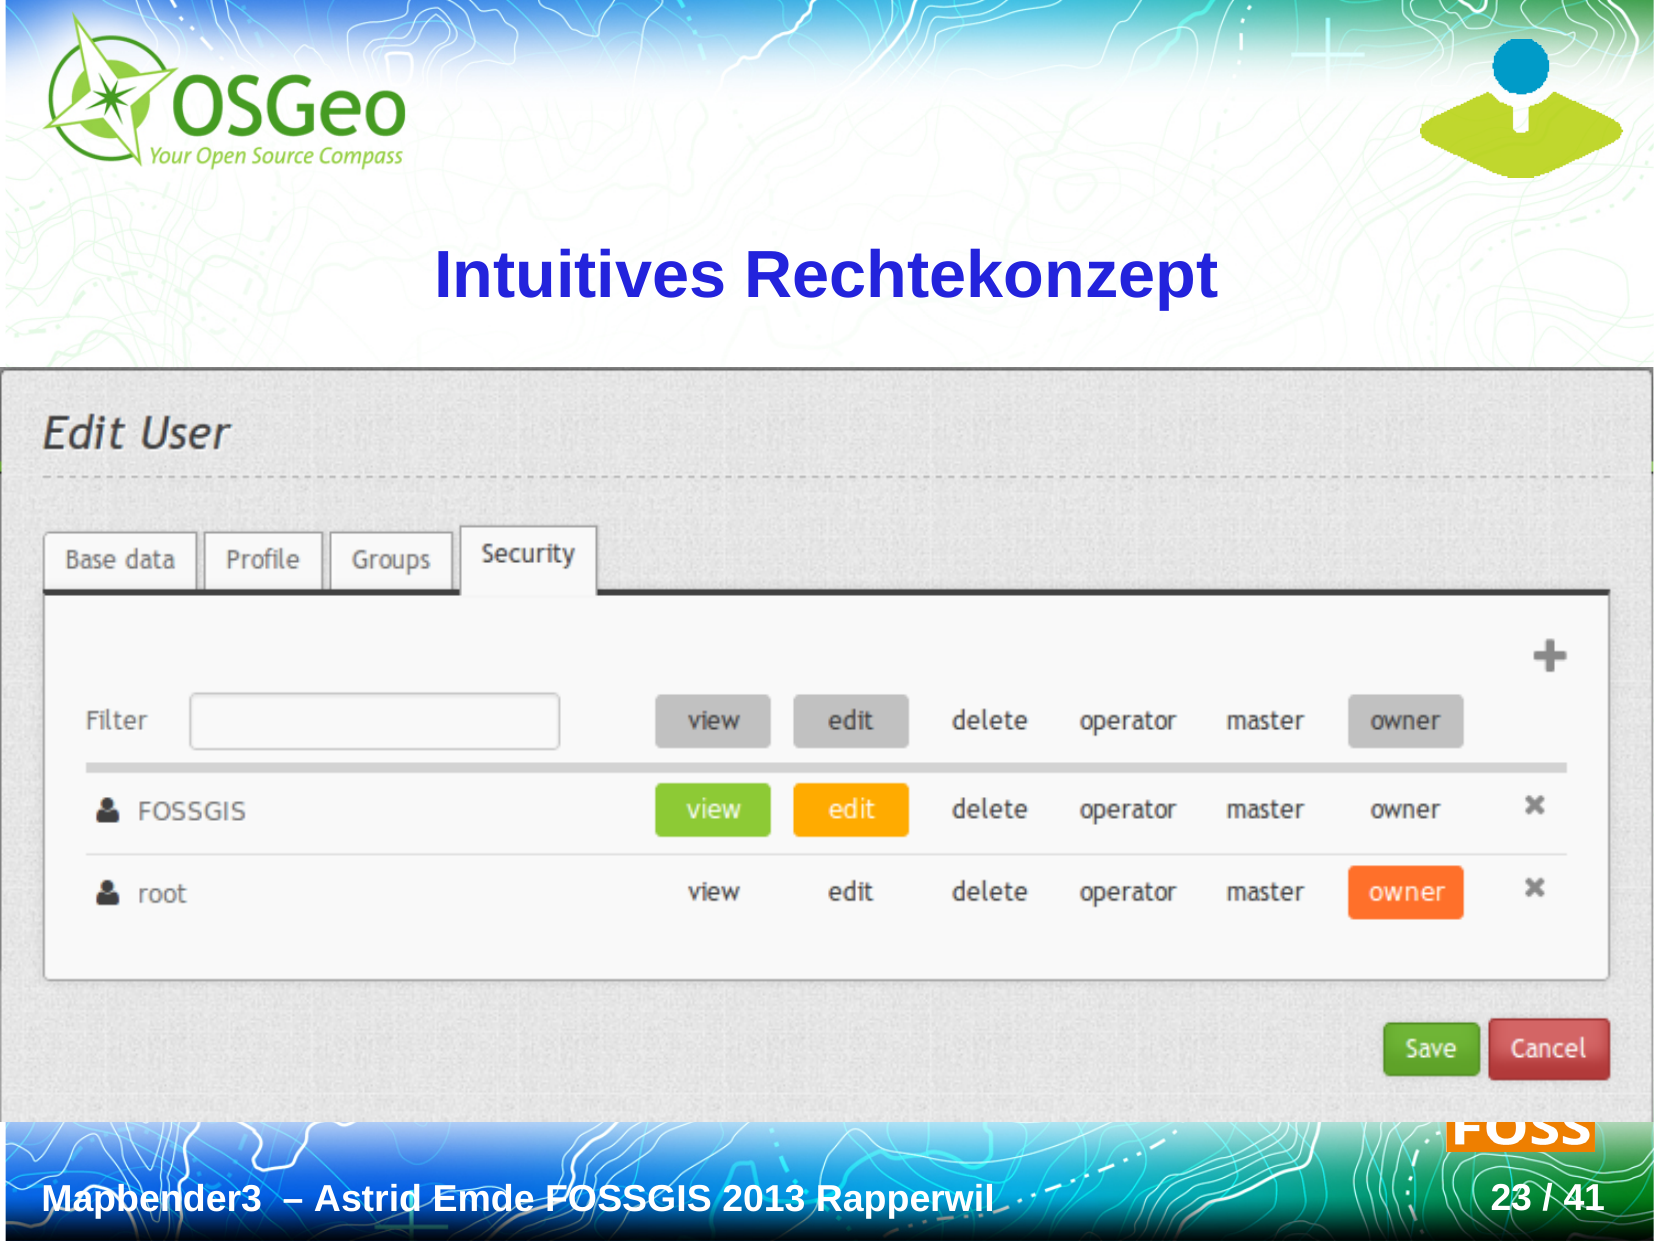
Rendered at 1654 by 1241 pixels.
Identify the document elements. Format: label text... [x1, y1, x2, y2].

title Intuitives Rechtekonzept [82, 200, 1571, 349]
picture [0, 0, 1654, 1241]
